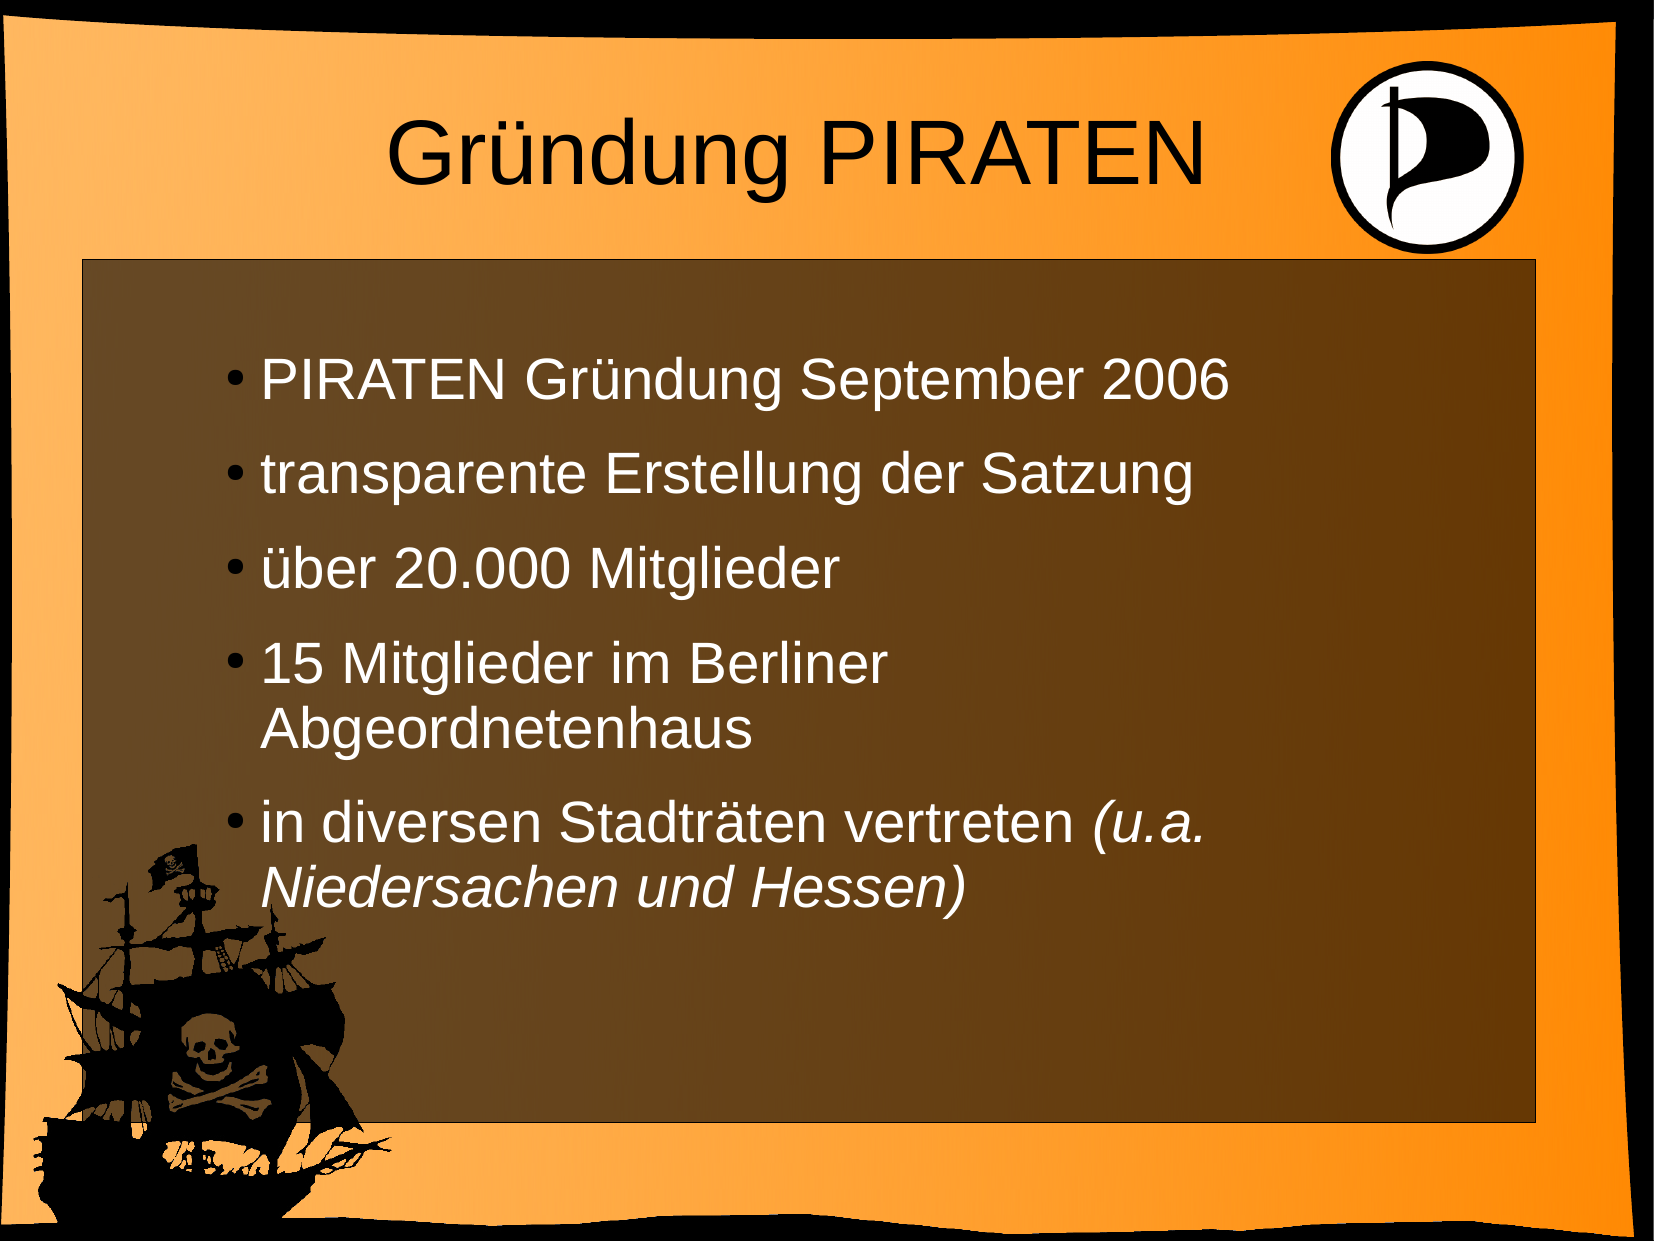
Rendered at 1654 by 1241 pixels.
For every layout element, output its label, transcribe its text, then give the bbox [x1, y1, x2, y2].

text_box [82, 259, 1536, 1123]
title Gründung PIRATEN [82, 49, 1512, 257]
text_box PIRATEN Gründung September 2006 transparente Erstellung der Satzung über 20.000 Mitglieder 15 Mitglieder im Berliner Abgeordnetenhaus in diversen Stadträten vertreten (u.a. Niedersachen und Hessen) [210, 339, 1406, 928]
picture [1, 16, 1634, 1241]
